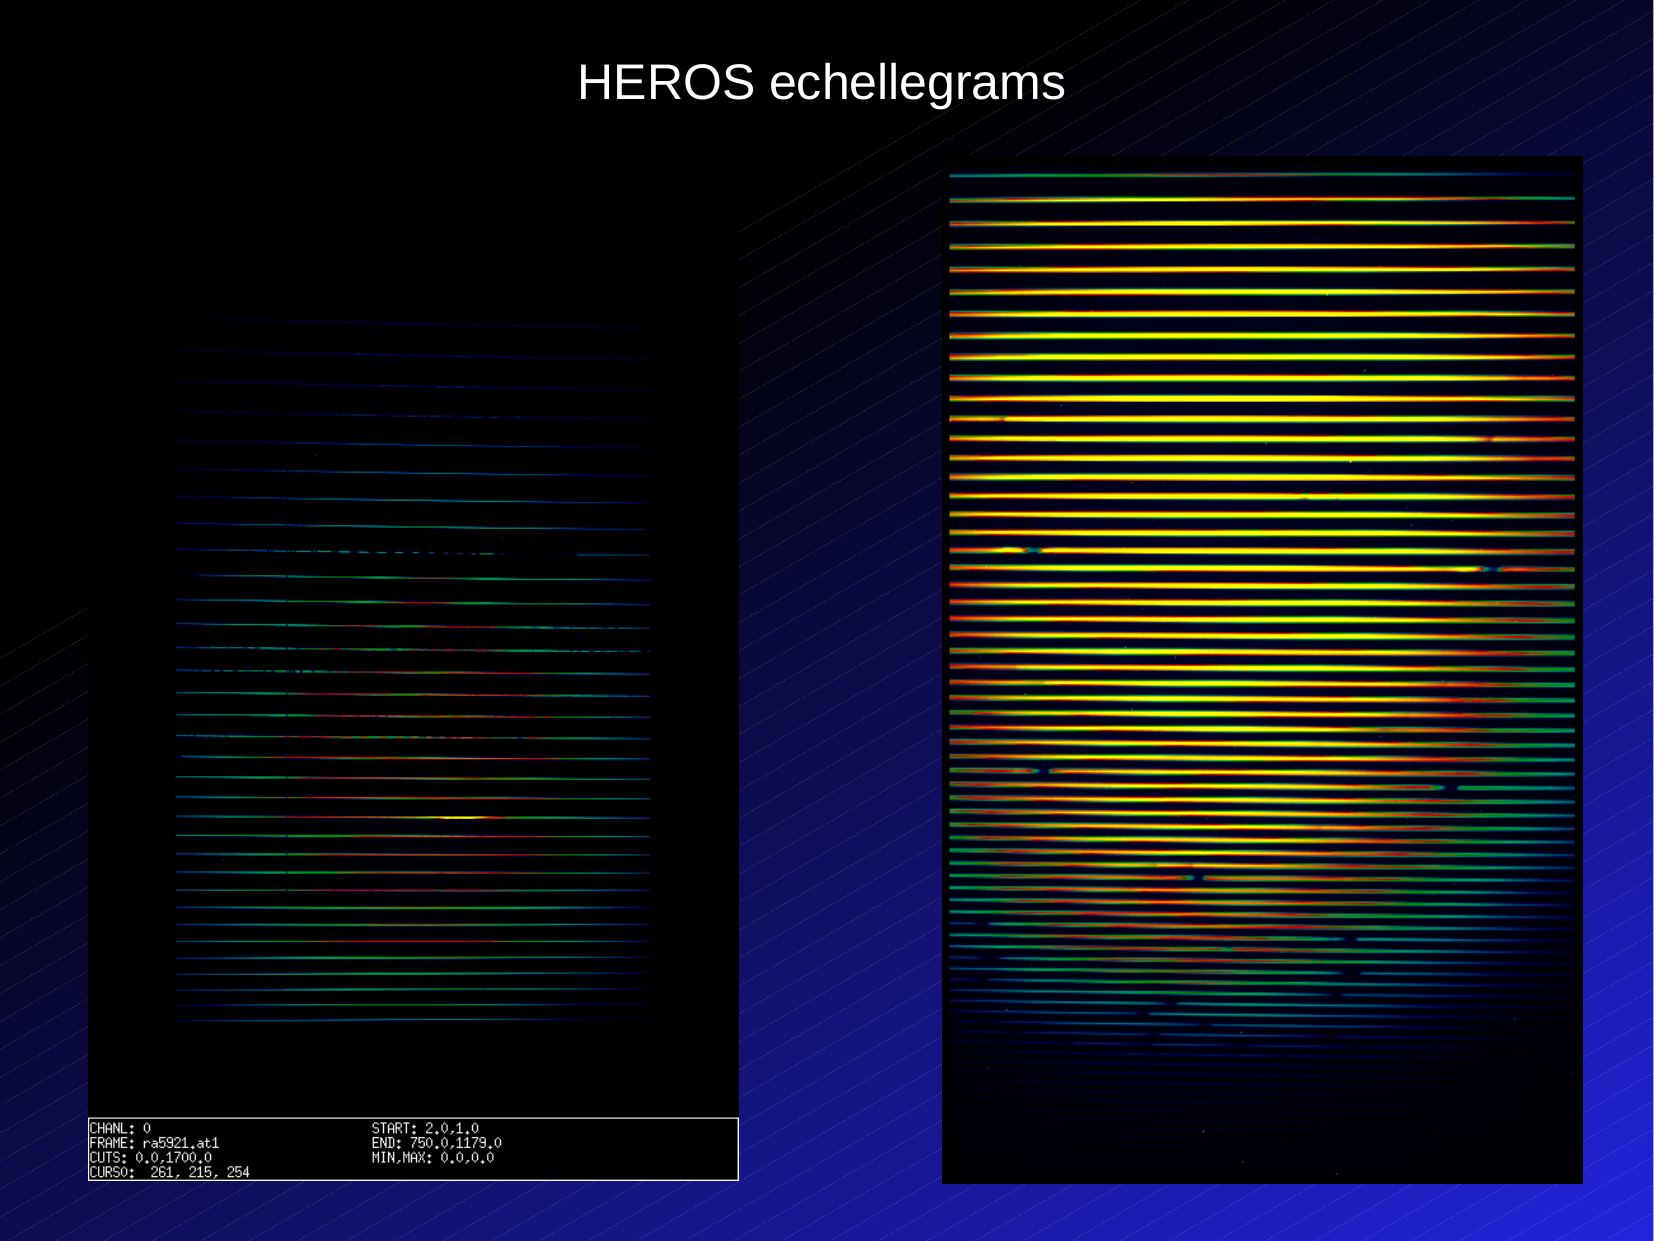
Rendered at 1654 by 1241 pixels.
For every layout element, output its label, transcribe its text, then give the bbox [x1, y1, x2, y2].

picture [942, 156, 1583, 1184]
text_box HEROS echellegrams [405, 46, 1267, 120]
picture [88, 206, 739, 1182]
